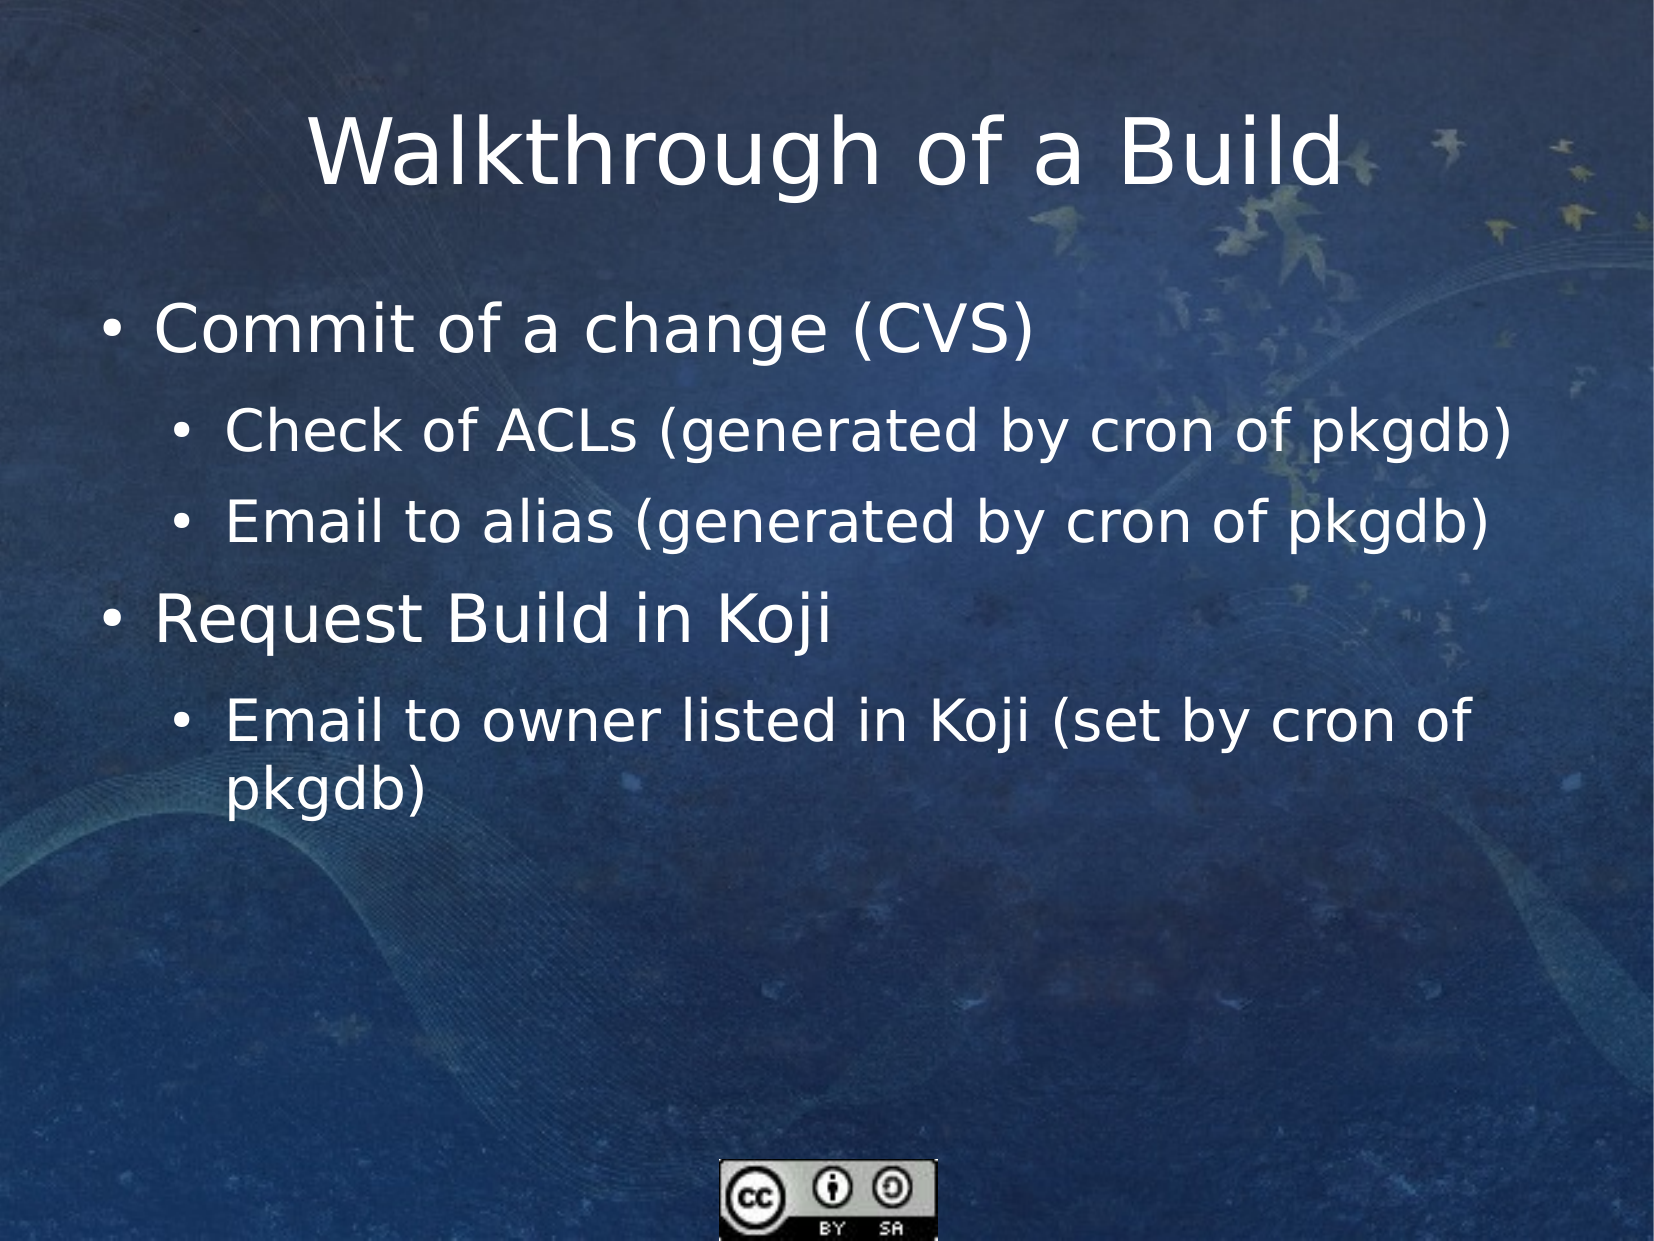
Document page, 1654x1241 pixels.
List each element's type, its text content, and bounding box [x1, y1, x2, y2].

title Walkthrough of a Build [82, 49, 1571, 257]
list Commit of a change (CVS) Check of ACLs (generated by cron of pkgdb) Email to alias (generated by cron of pkgdb) Request Build in Koji Email to owner listed in Koji (set by cron of pkgdb) [82, 290, 1571, 1109]
picture [0, 0, 1654, 1241]
